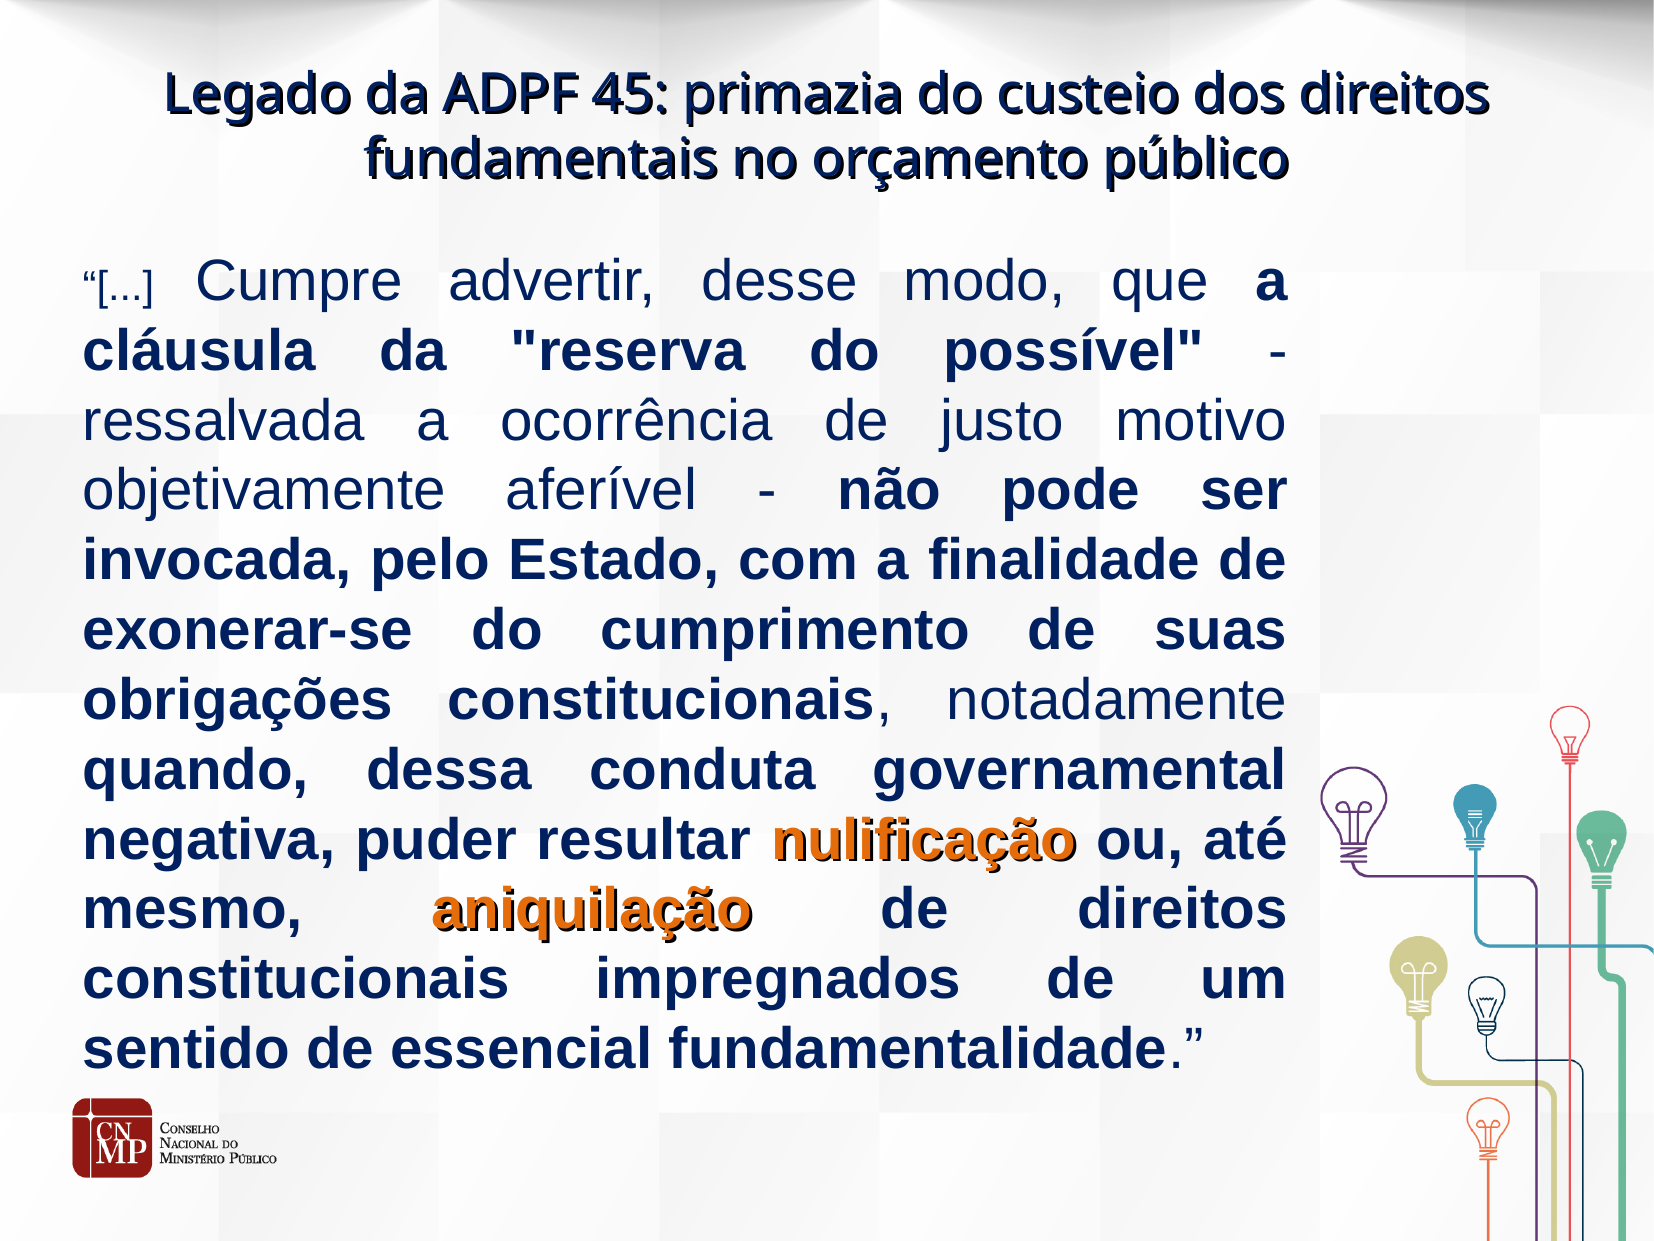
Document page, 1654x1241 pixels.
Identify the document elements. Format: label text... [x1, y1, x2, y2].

title Legado da ADPF 45: primazia do custeio dos direitos fundamentais no orçamento público [82, 49, 1571, 195]
list “[...] Cumpre advertir, desse modo, que a cláusula da "reserva do possível" - ressalvada a ocorrência de justo motivo objetivamente aferível - não pode ser invocada, pelo Estado, com a finalidade de exonerar-se do cumprimento de suas obrigações constitucionais, notadamente quando, dessa conduta governamental negativa, puder resultar nulificação ou, até mesmo, aniquilação de direitos constitucionais impregnados de um sentido de essencial fundamentalidade.” [82, 242, 1300, 1109]
